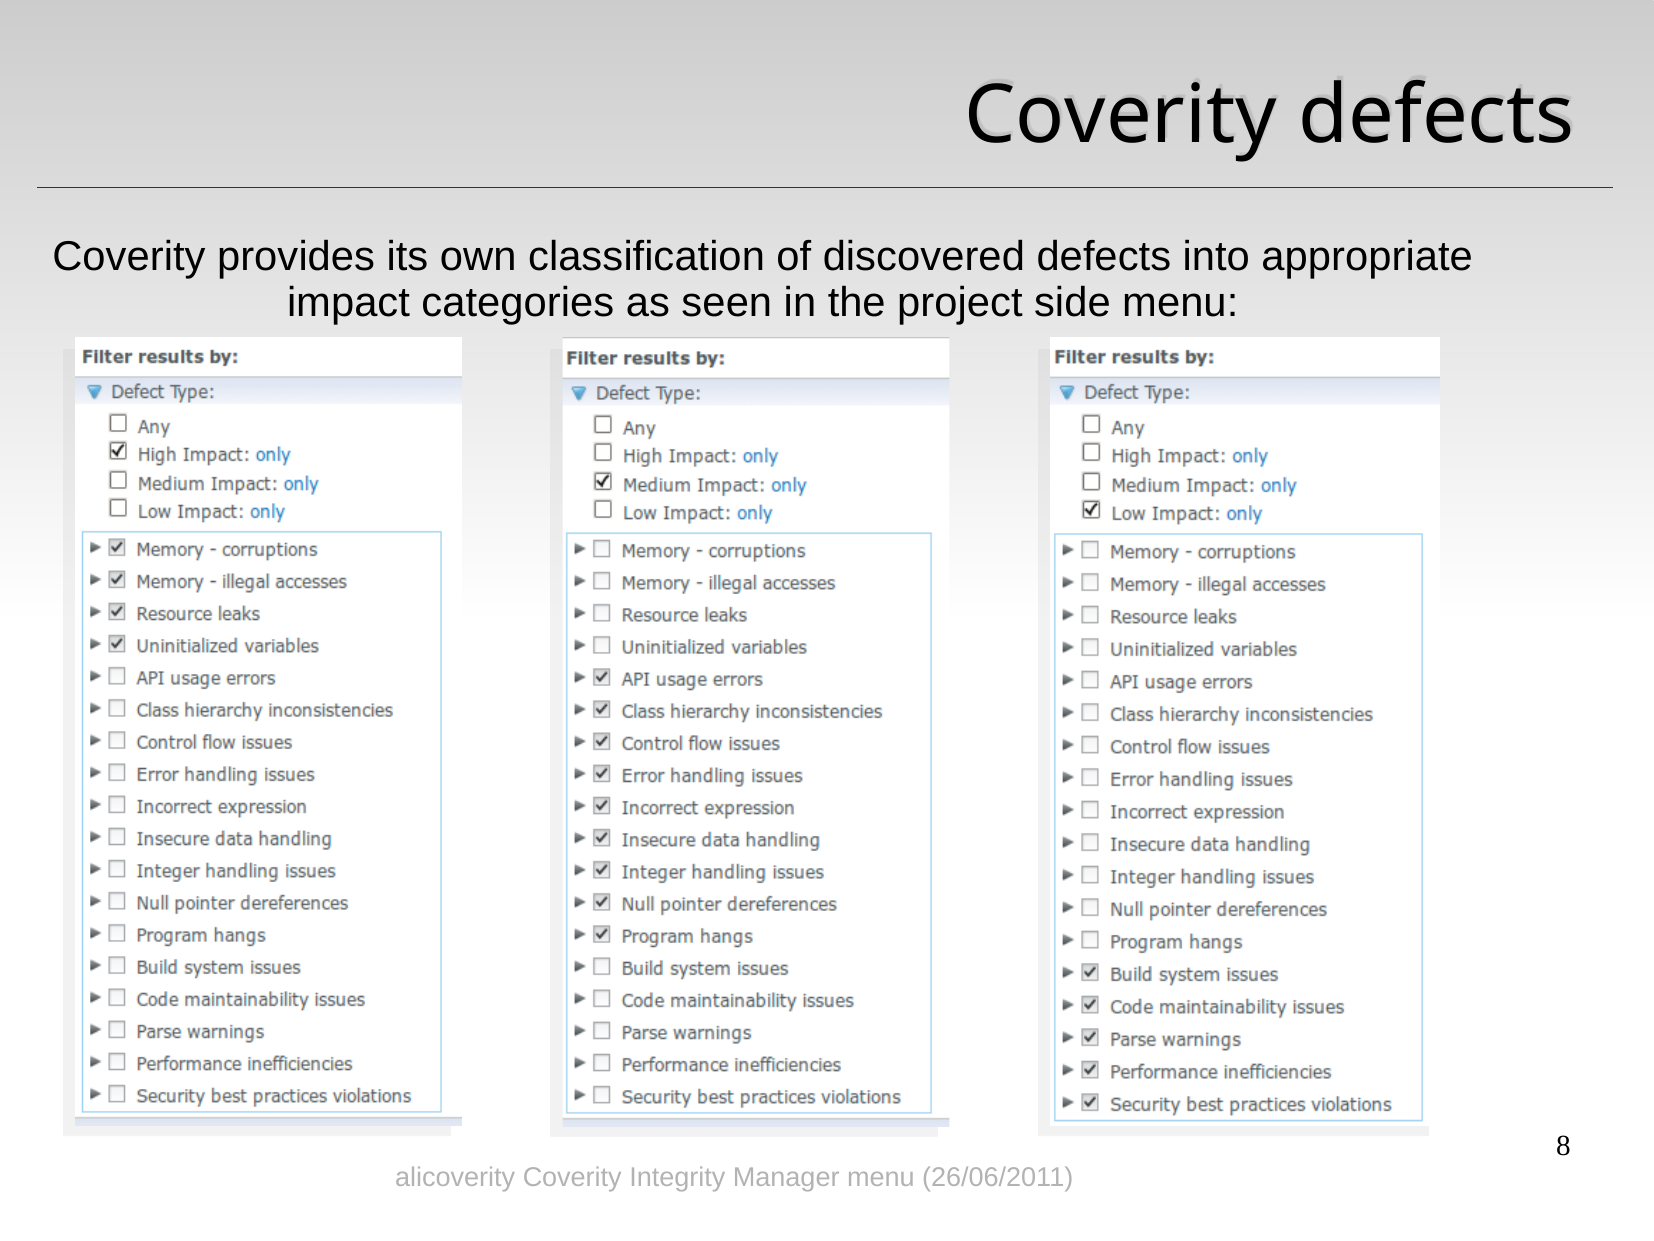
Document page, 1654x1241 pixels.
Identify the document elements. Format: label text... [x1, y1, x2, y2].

picture [1050, 337, 1440, 1126]
title Coverity defects [37, 34, 1576, 187]
text_box Coverity provides its own classification of discovered defects into appropriate impact categories as seen in the project side menu: [37, 225, 1613, 333]
text_box alicoverity Coverity Integrity Manager menu (26/06/2011) [380, 1154, 1087, 1201]
picture [75, 337, 462, 1126]
picture [562, 337, 950, 1127]
